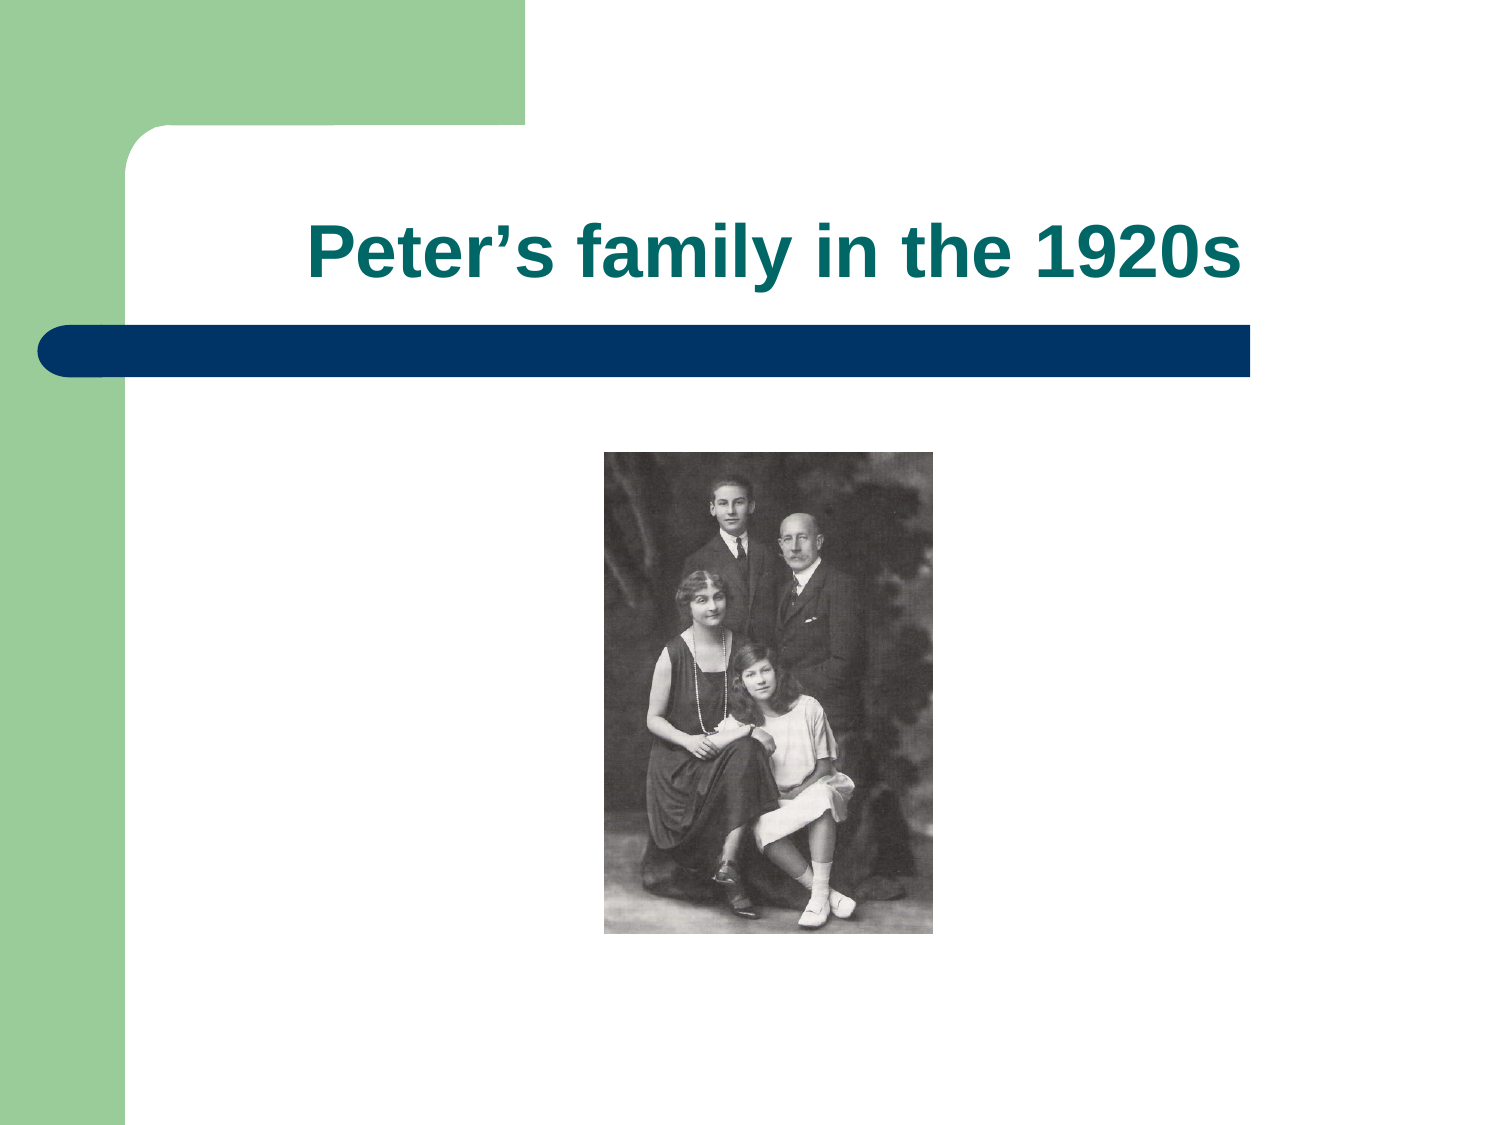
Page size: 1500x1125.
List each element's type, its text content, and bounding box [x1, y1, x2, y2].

text_box [604, 452, 933, 934]
title Peter’s family in the 1920s [136, 136, 1414, 301]
